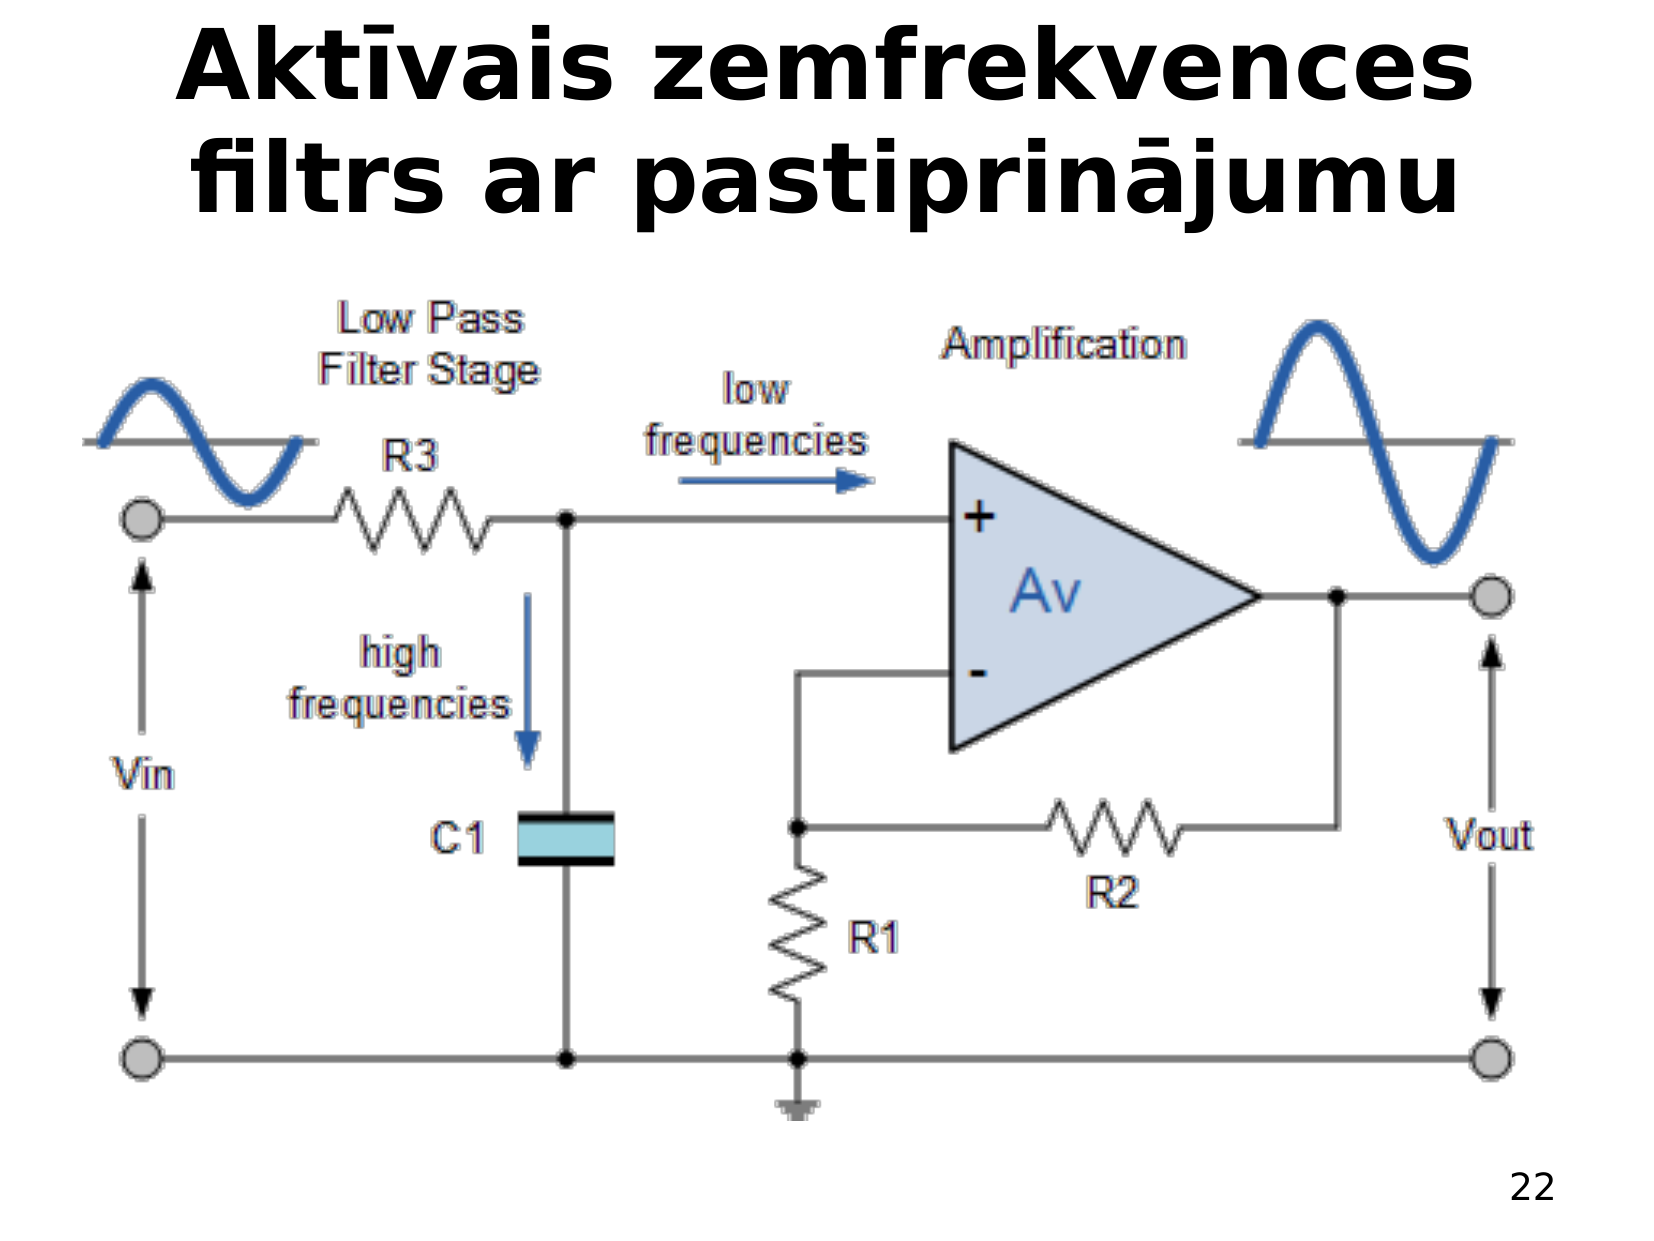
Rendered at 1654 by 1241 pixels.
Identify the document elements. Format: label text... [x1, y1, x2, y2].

title Aktīvais zemfrekvences filtrs ar pastiprinājumu [82, 8, 1571, 236]
picture [82, 289, 1538, 1121]
